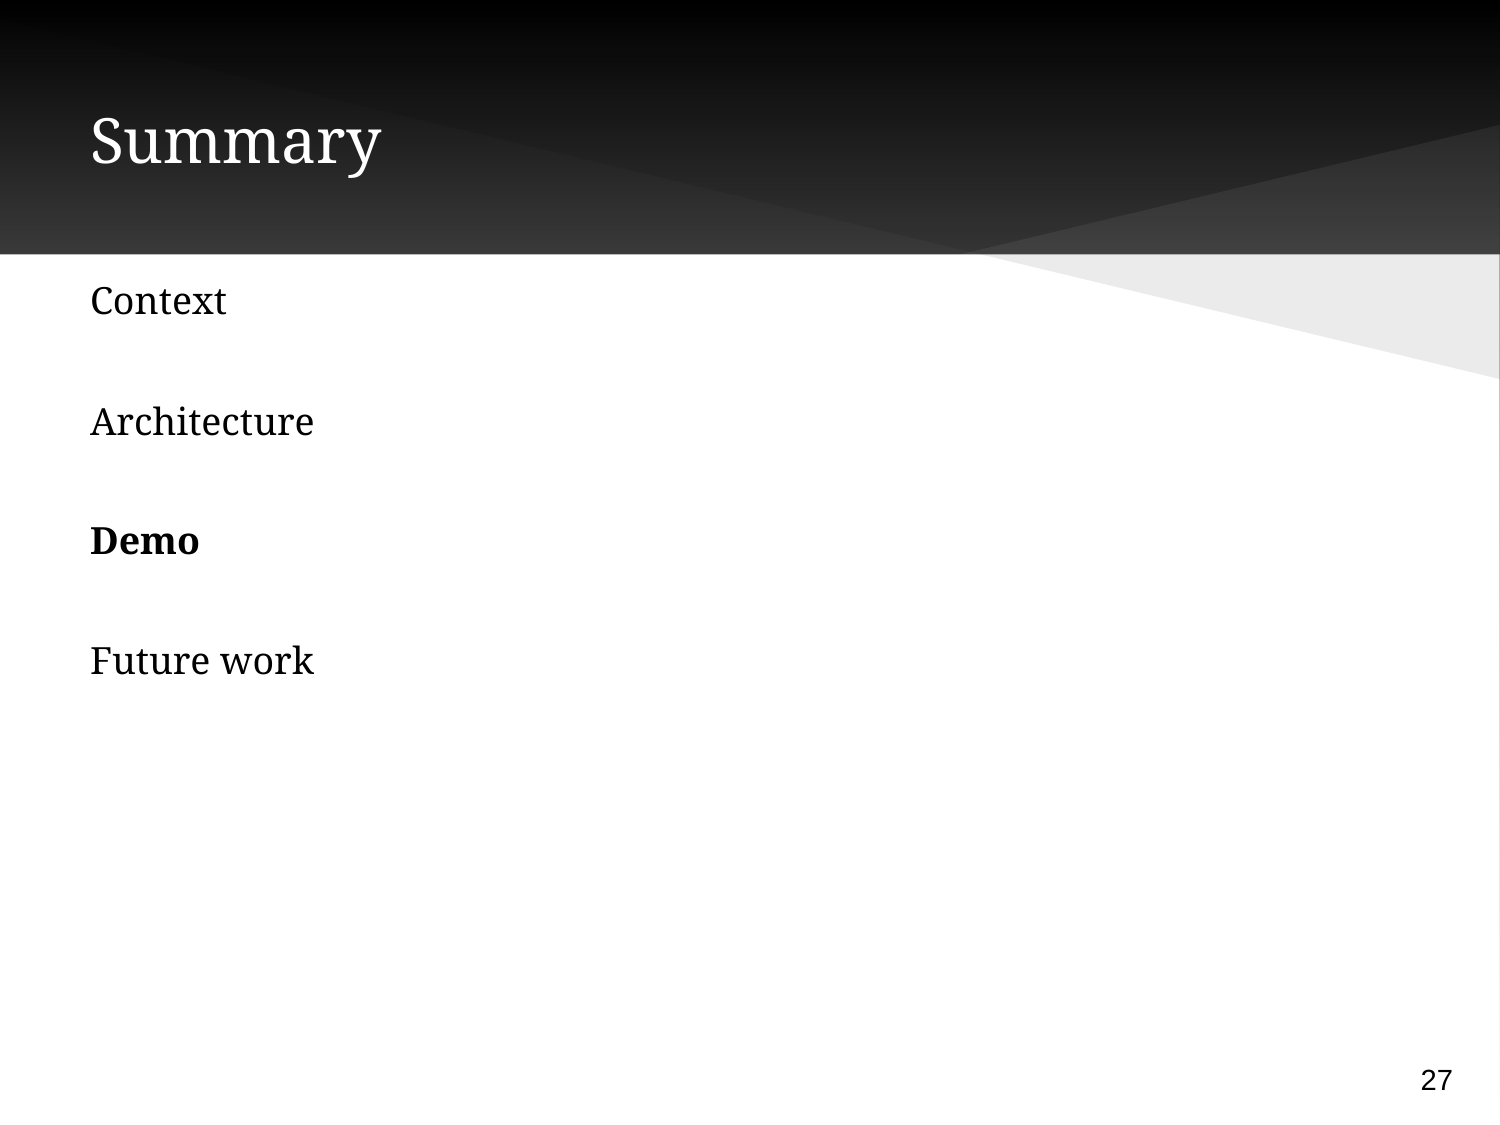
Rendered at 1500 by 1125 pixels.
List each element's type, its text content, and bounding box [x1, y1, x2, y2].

text_box 27 [1405, 1046, 1471, 1097]
list Context Architecture Demo Future work [75, 262, 1425, 1078]
title Summary [75, 45, 1425, 233]
